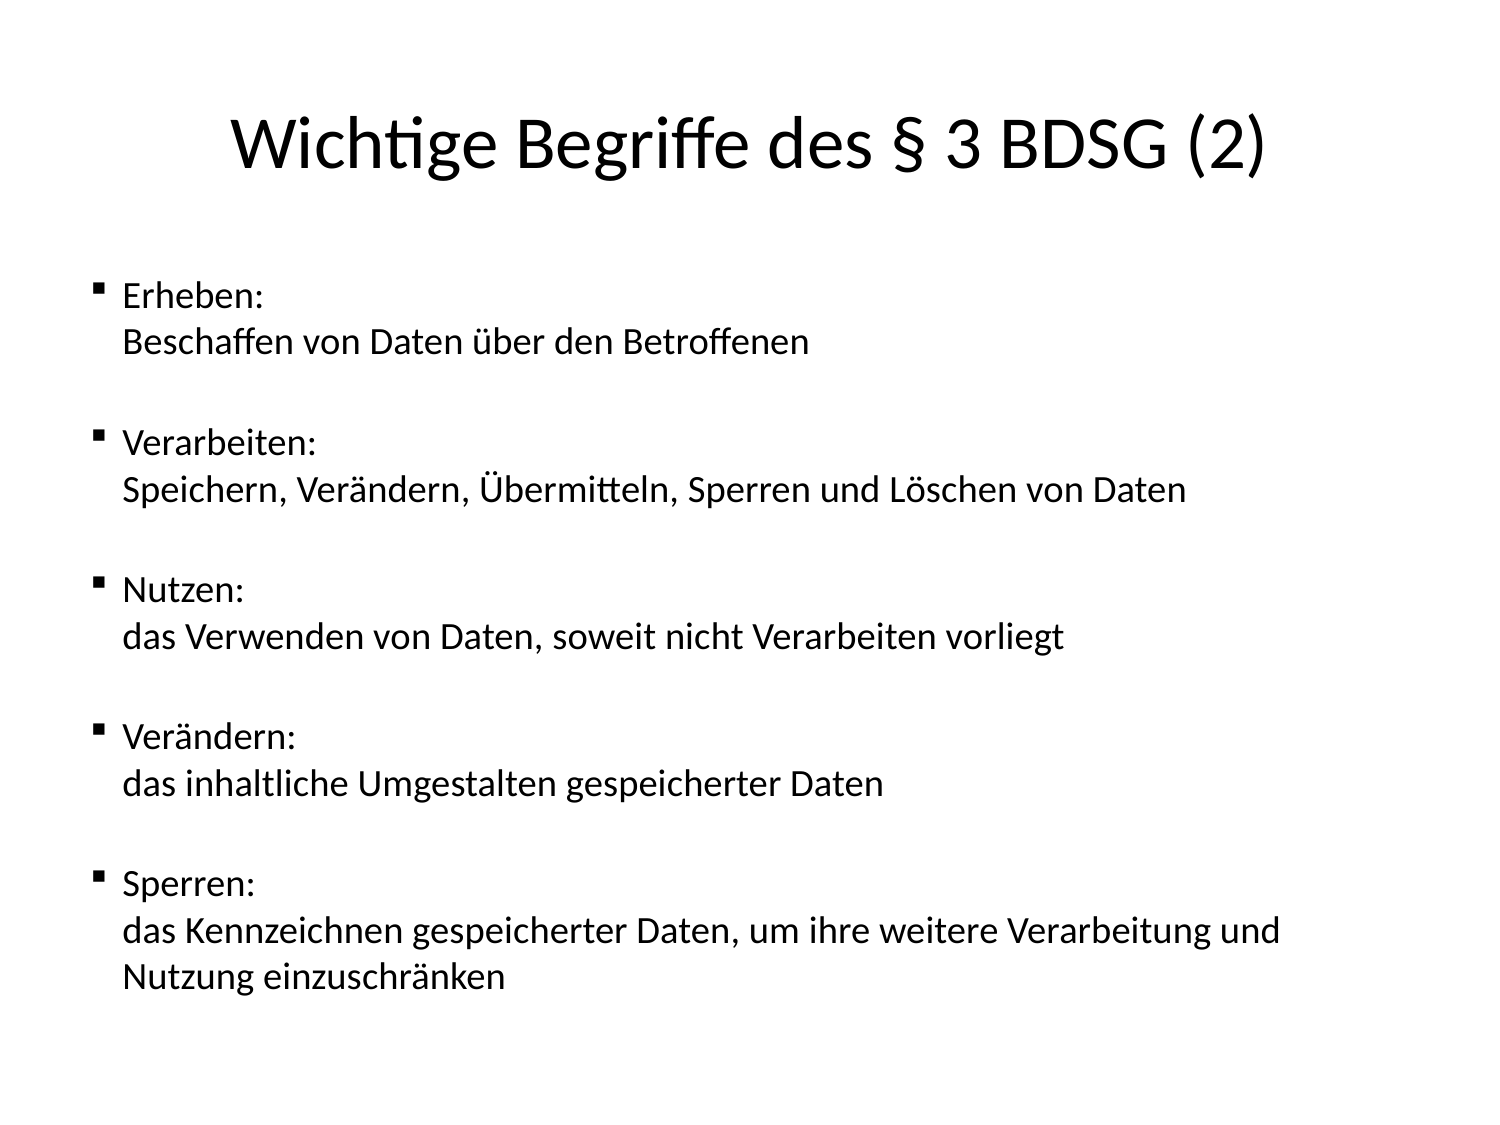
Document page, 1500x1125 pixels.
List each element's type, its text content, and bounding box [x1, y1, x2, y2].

list Erheben: Beschaffen von Daten über den Betroffenen Verarbeiten: Speichern, Verändern, Übermitteln, Sperren und Löschen von Daten Nutzen: das Verwenden von Daten, soweit nicht Verarbeiten vorliegt Verändern: das inhaltliche Umgestalten gespeicherter Daten Sperren: das Kennzeichnen gespeicherter Daten, um ihre weitere Verarbeitung und Nutzung einzuschränken [75, 262, 1425, 1005]
title Wichtige Begriffe des § 3 BDSG (2) [75, 45, 1425, 233]
